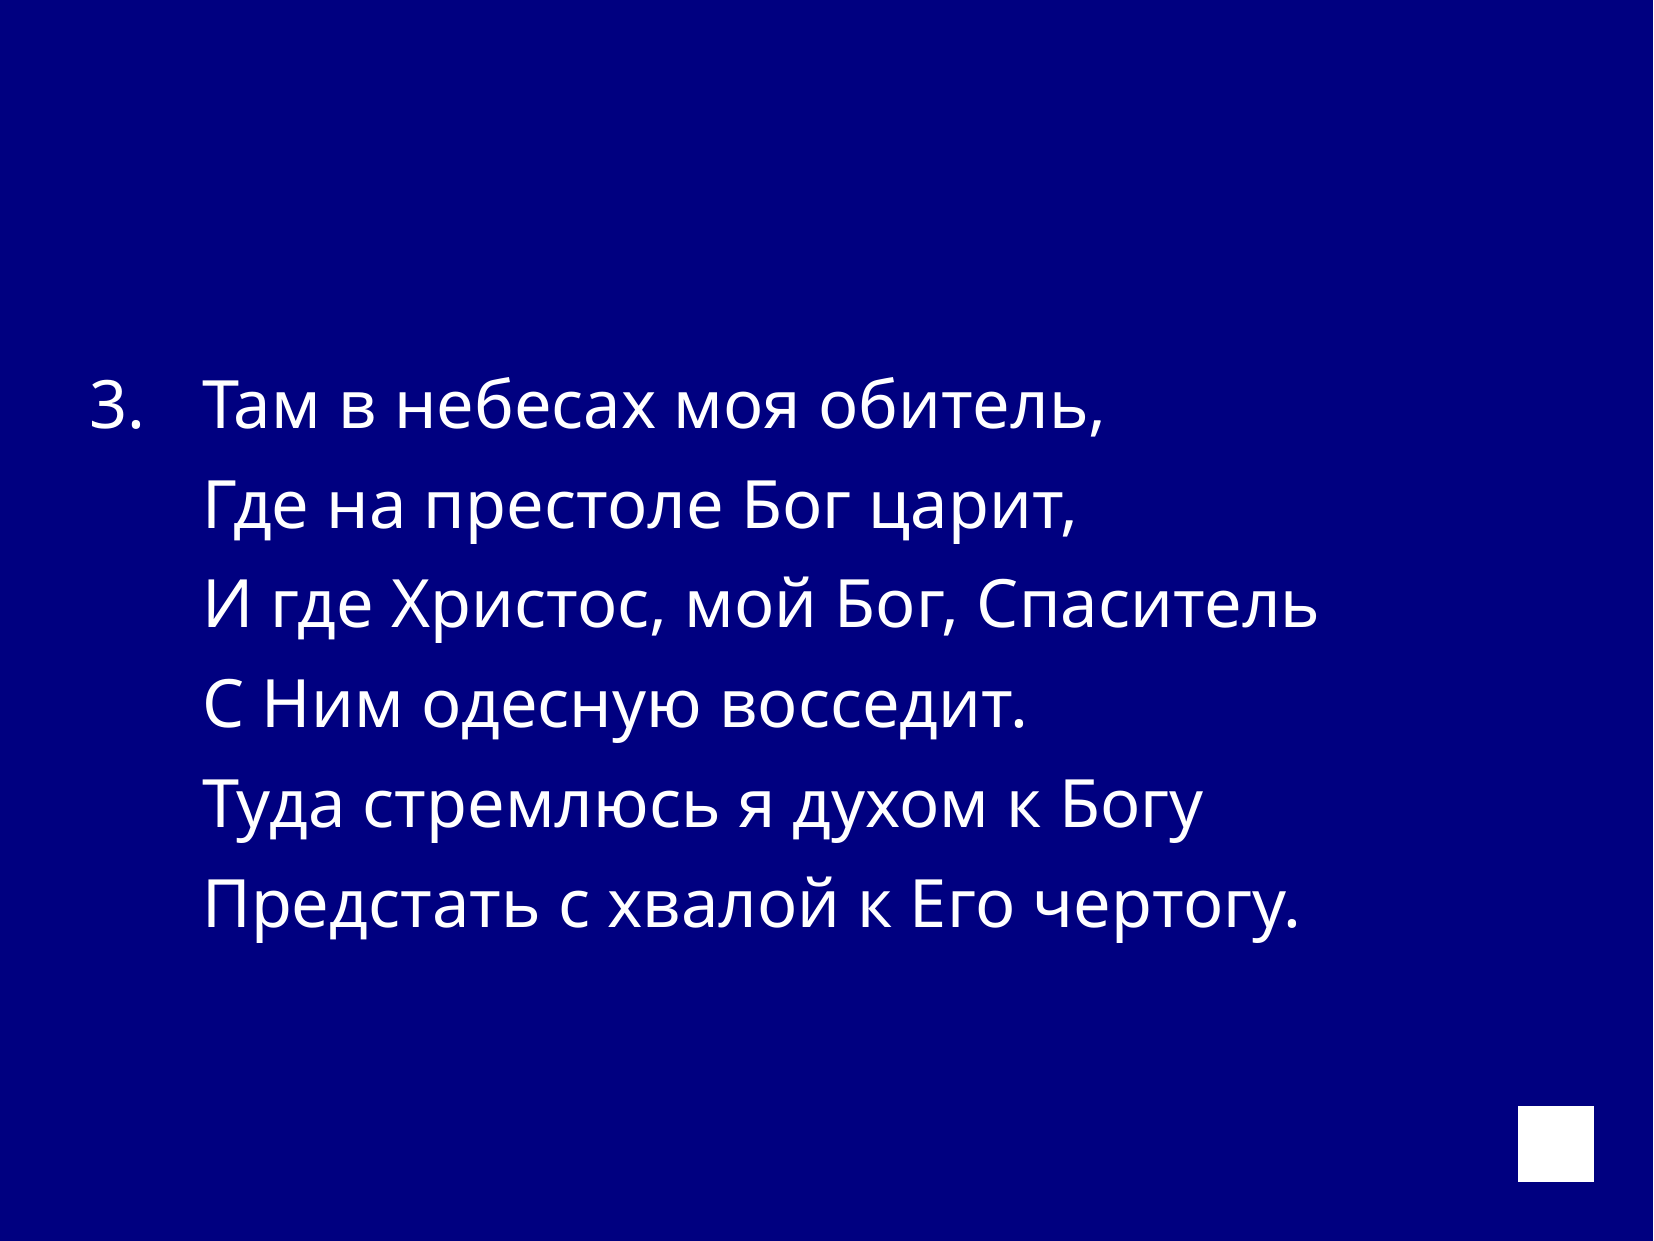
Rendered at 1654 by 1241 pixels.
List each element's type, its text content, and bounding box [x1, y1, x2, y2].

text_box [1518, 1106, 1594, 1182]
text_box 3. Там в небесах моя обитель, Где на престоле Бог царит, И где Христос, мой Бог, Спаситель С Ним одесную восседит. Туда стремлюсь я духом к Богу Предстать с хвалой к Его чертогу. [75, 150, 1576, 1163]
